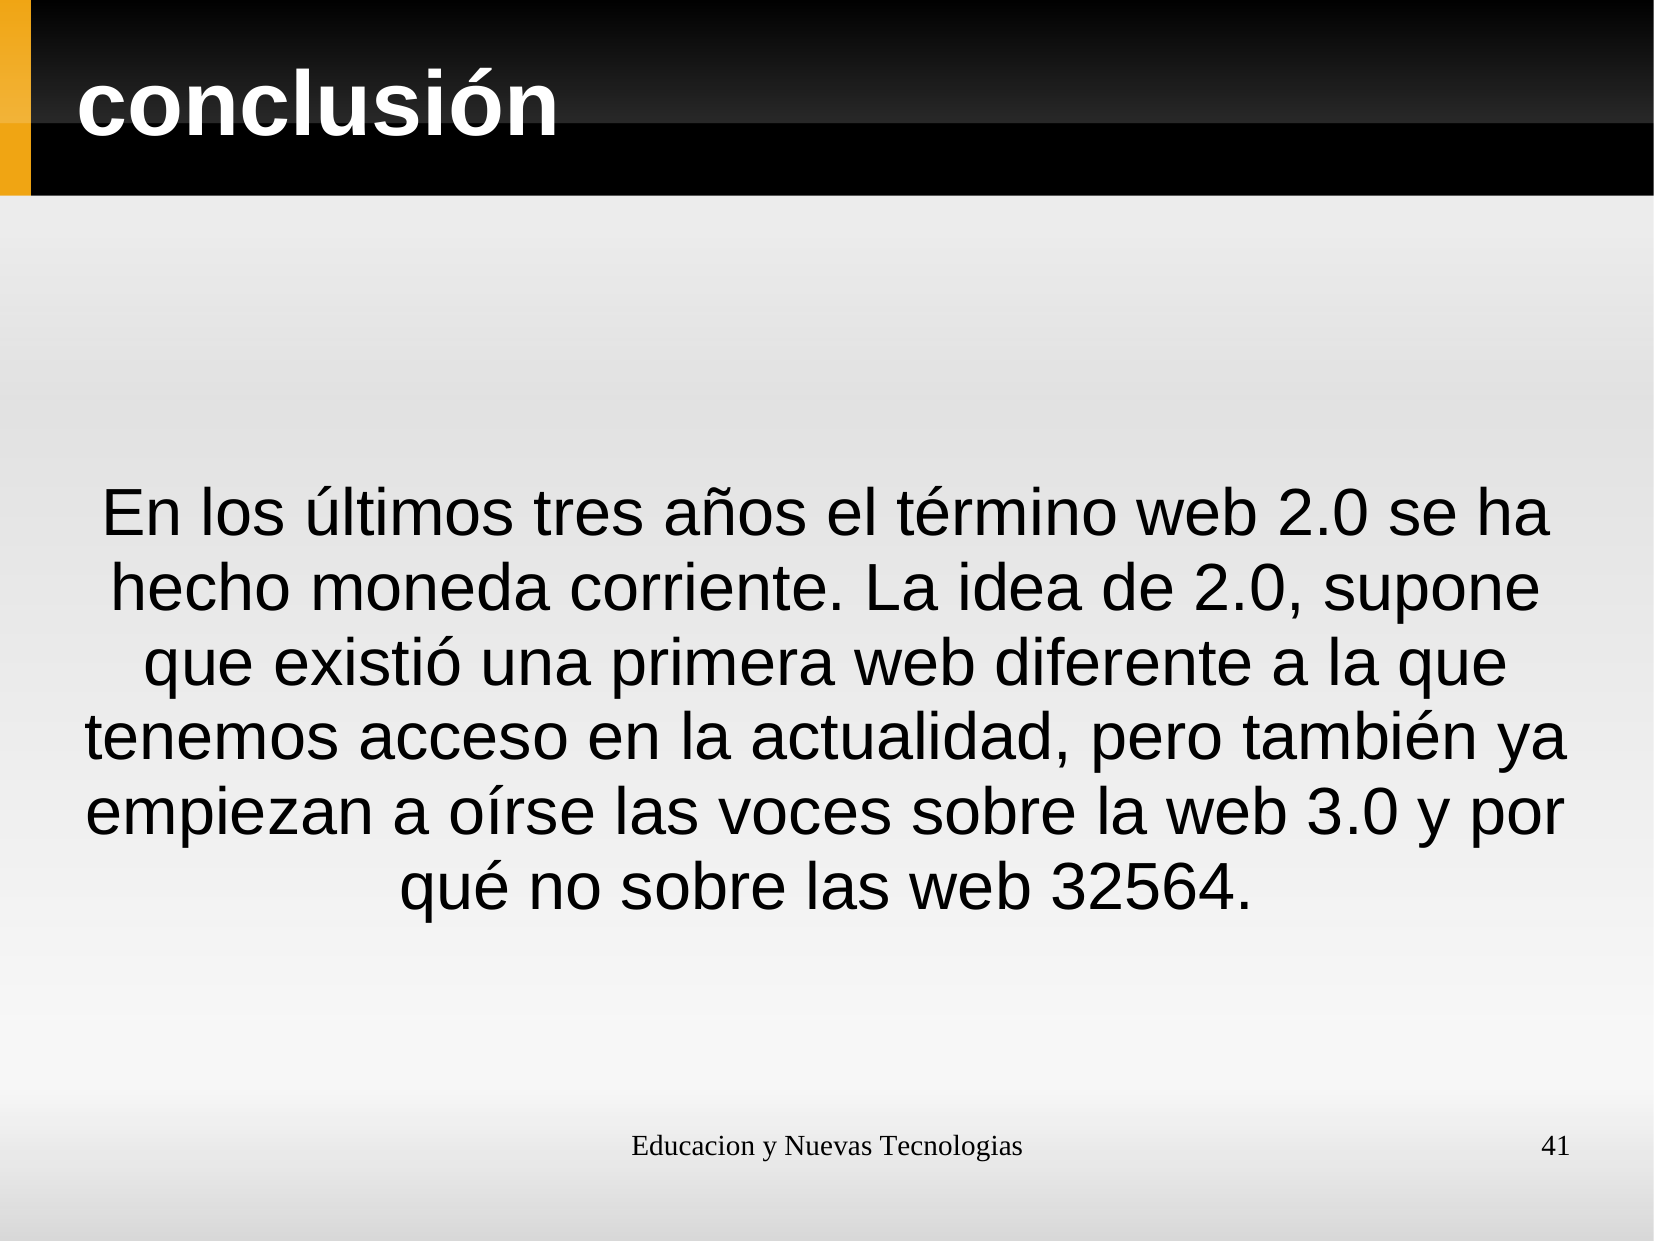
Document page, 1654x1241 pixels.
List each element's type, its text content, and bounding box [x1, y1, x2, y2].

title conclusión [76, 0, 1565, 208]
picture [0, 0, 1654, 1241]
subtitle En los últimos tres años el término web 2.0 se ha hecho moneda corriente. La idea de 2.0, supone que existió una primera web diferente a la que tenemos acceso en la actualidad, pero también ya empiezan a oírse las voces sobre la web 3.0 y por qué no sobre las web 32564. [82, 290, 1571, 1109]
